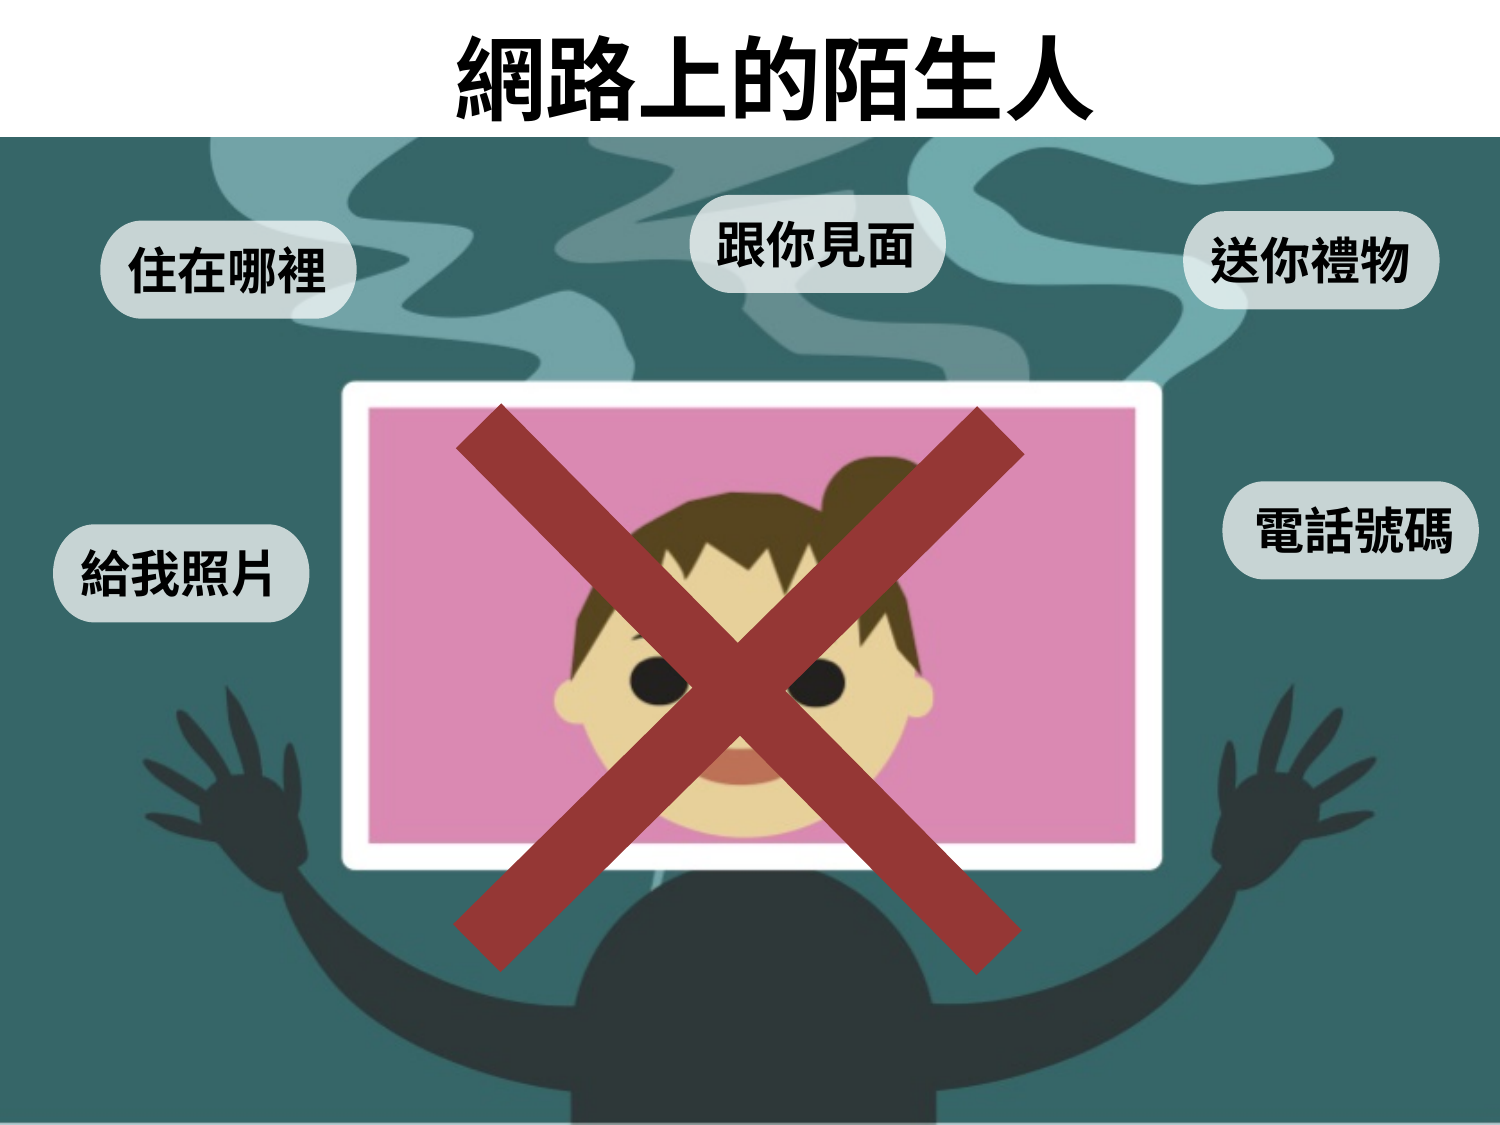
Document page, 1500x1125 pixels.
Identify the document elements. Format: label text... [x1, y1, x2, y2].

text_box [704, 194, 931, 206]
text_box [689, 208, 702, 280]
text_box [1197, 211, 1440, 310]
title 網路上的陌生人 [100, 0, 1451, 137]
picture [0, 137, 1500, 1125]
text_box [1222, 481, 1465, 580]
text_box [1470, 500, 1479, 561]
text_box 給我照片 [65, 535, 295, 611]
text_box [115, 220, 342, 232]
text_box [703, 207, 946, 293]
text_box [67, 536, 310, 623]
text_box 電話號碼 [1240, 492, 1470, 568]
text_box [68, 524, 294, 535]
text_box 跟你見面 [702, 206, 932, 281]
text_box [53, 538, 65, 608]
text_box 住在哪裡 [112, 232, 343, 307]
text_box [100, 235, 112, 304]
text_box 送你禮物 [1195, 222, 1425, 297]
text_box [114, 233, 357, 319]
text_box [453, 403, 1025, 976]
text_box [1183, 225, 1195, 295]
